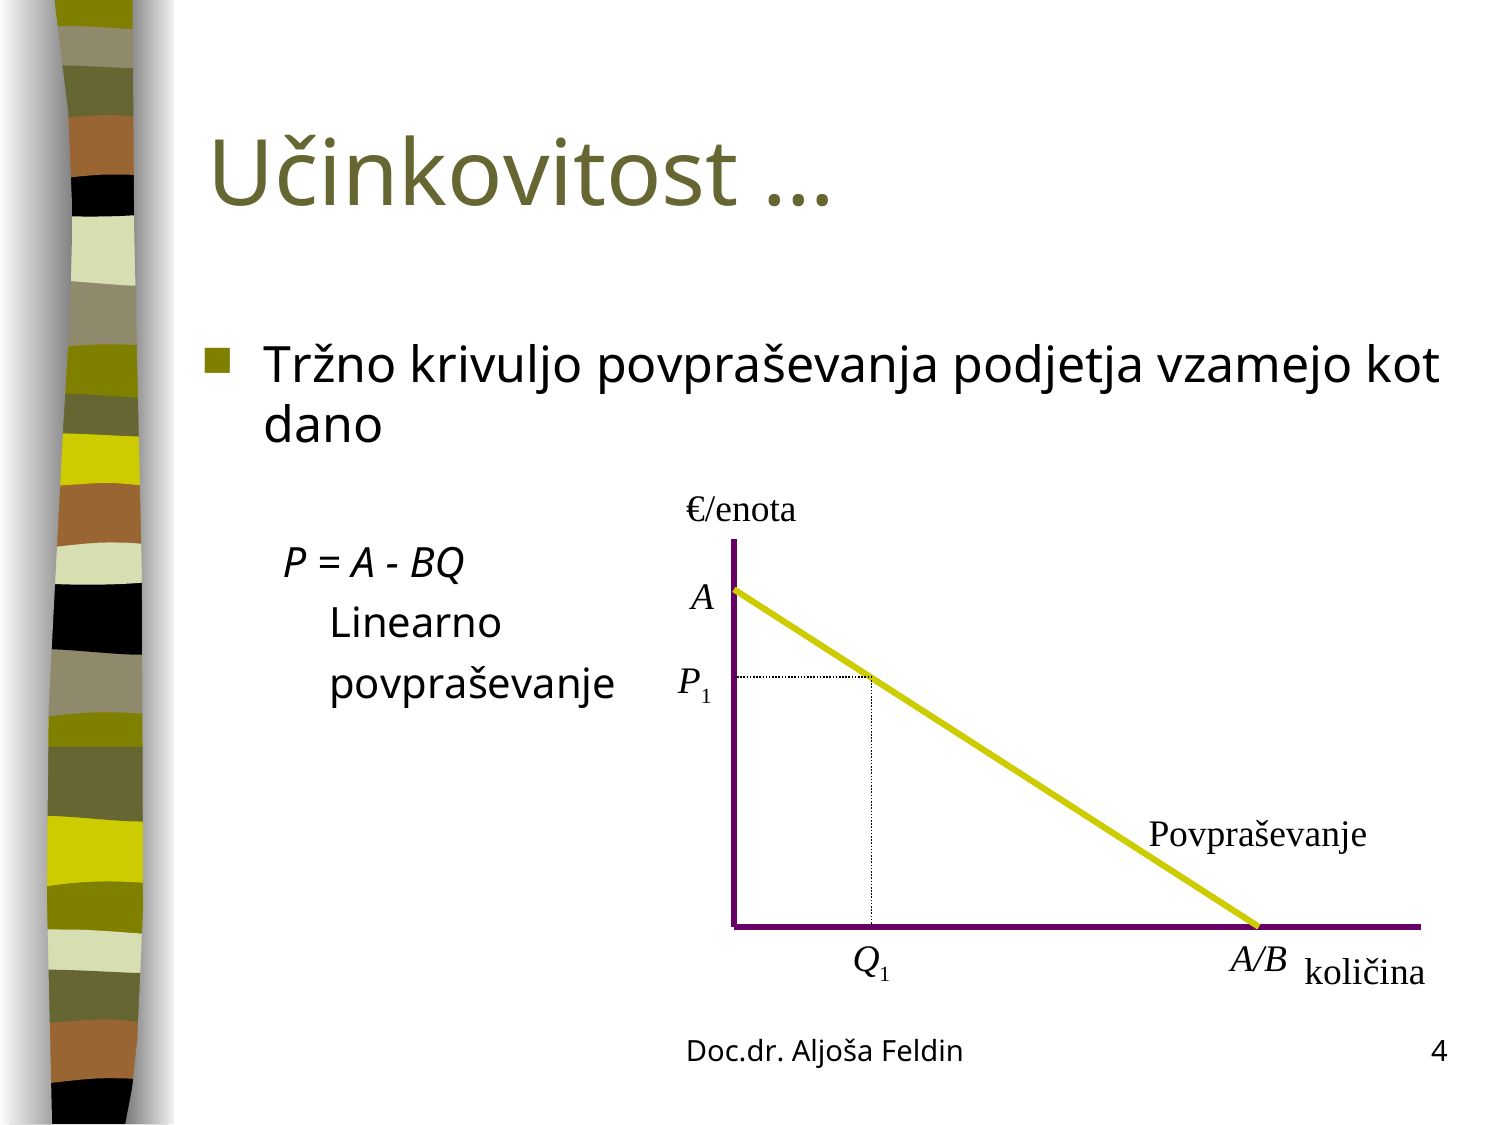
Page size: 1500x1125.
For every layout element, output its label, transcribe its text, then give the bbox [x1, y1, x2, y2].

text_box A [671, 564, 734, 625]
text_box Doc.dr. Aljoša Feldin [587, 1025, 1063, 1101]
title Učinkovitost … [192, 74, 1468, 263]
text_box P1 [657, 648, 733, 716]
text_box €/enota [671, 476, 833, 538]
text_box <number> [1149, 1025, 1463, 1101]
list Tržno krivuljo povpraševanja podjetja vzamejo kot dano P = A - BQ Linearno povpraševanje [192, 324, 1468, 1001]
text_box količina [1271, 939, 1459, 1000]
text_box Q1 [833, 926, 909, 994]
text_box Povpraševanje [1133, 801, 1424, 863]
text_box A/B [1208, 926, 1309, 988]
